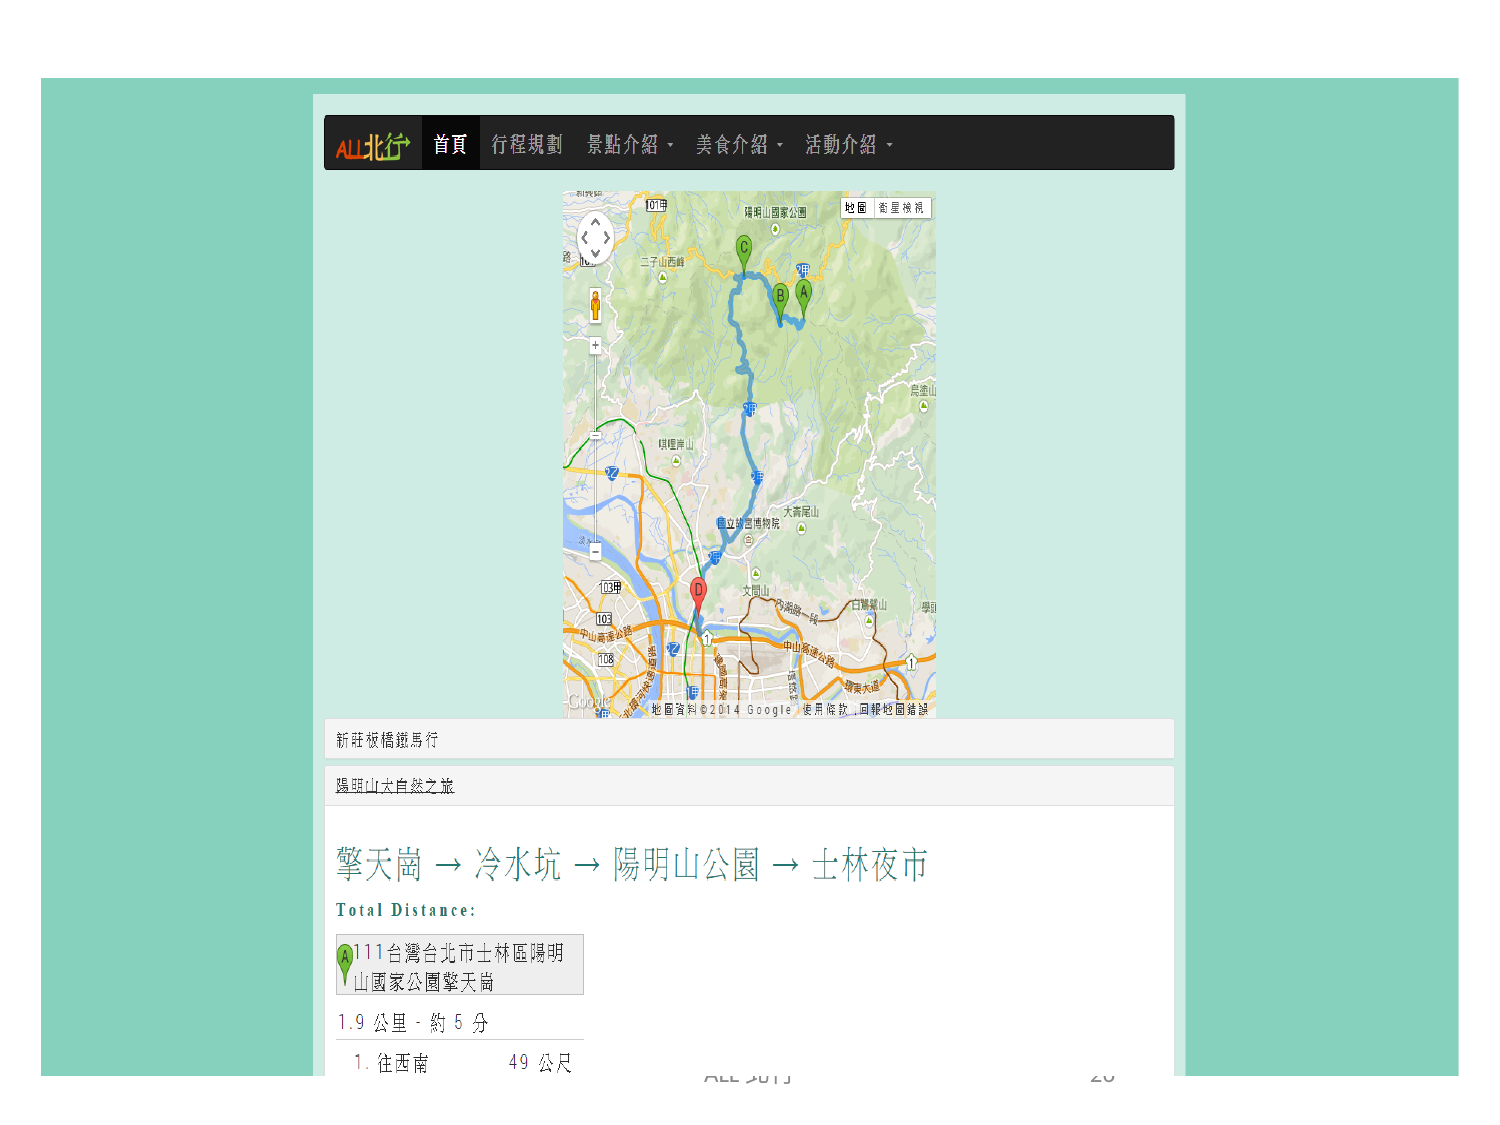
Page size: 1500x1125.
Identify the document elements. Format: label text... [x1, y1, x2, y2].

picture [41, 78, 1459, 1076]
text_box ALL北行 [512, 1076, 988, 1103]
text_box 26 [1074, 1076, 1426, 1103]
